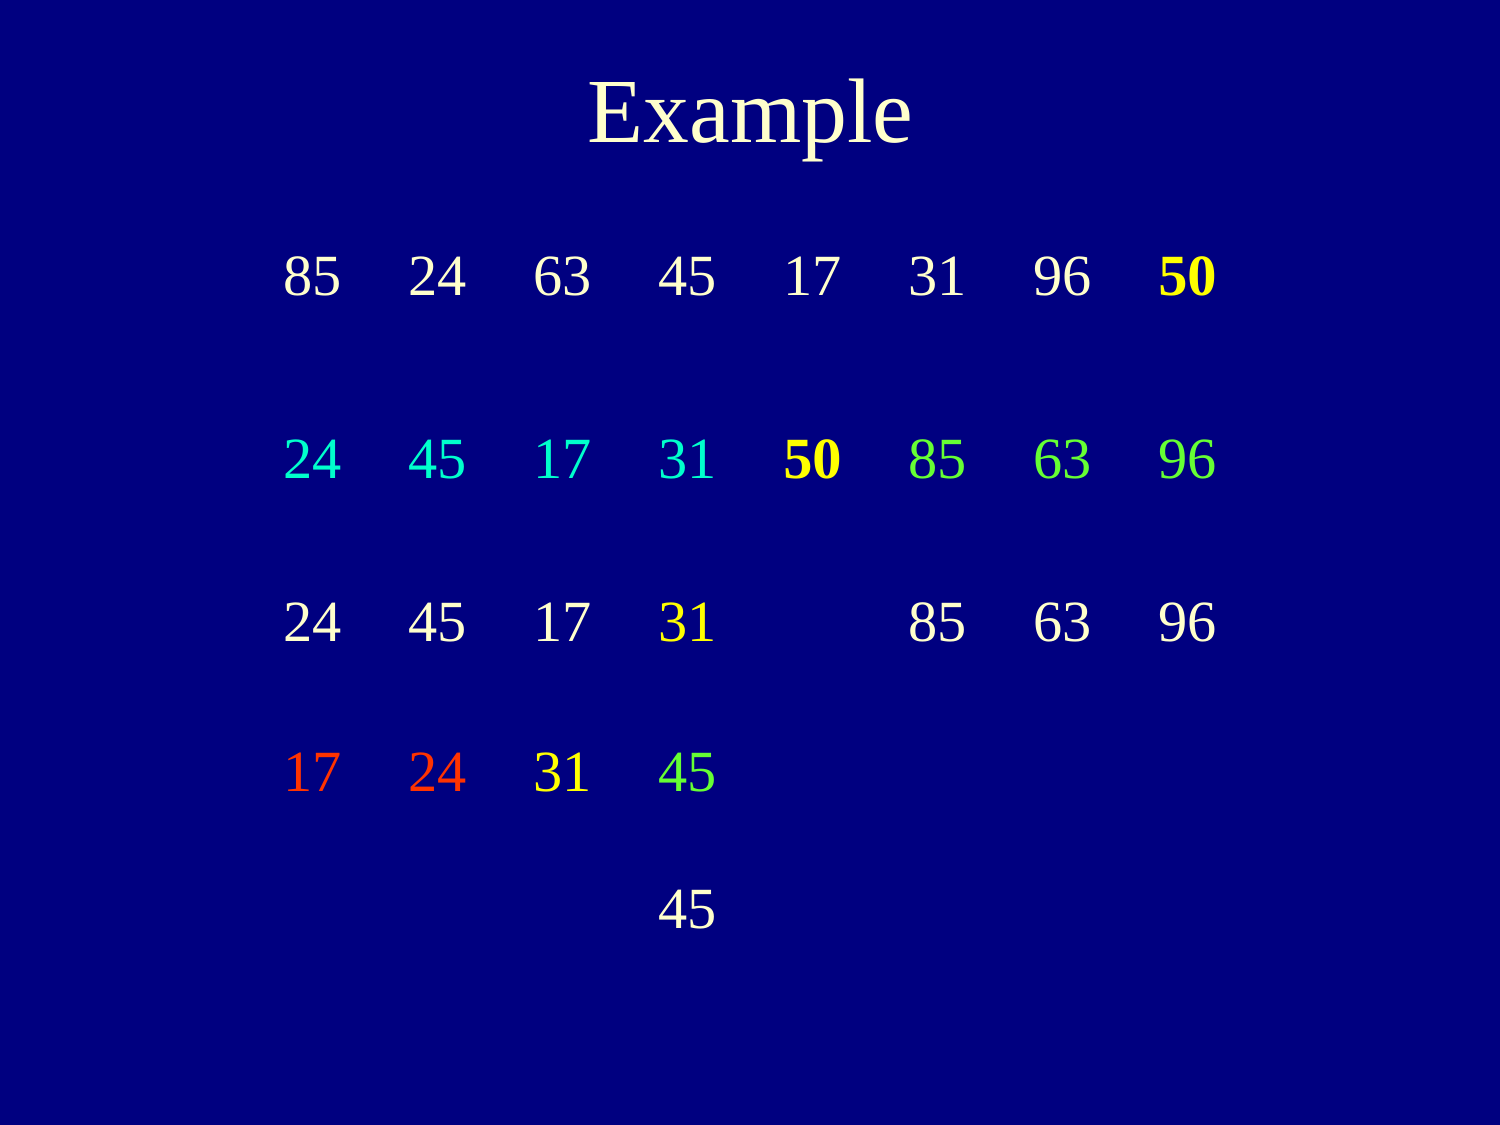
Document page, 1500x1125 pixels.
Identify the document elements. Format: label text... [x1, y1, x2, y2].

table_header 24 [375, 229, 500, 325]
table_header 31 [875, 229, 1000, 325]
table_header 96 [1125, 413, 1250, 512]
title Example [22, 43, 1480, 169]
table_header 17 [500, 575, 625, 675]
table_header 45 [625, 725, 750, 825]
table_header 45 [625, 229, 750, 325]
table_header 17 [250, 725, 375, 825]
table_header 17 [750, 229, 875, 325]
table_header 96 [1125, 575, 1250, 675]
table_header 50 [750, 413, 875, 512]
table_header 31 [625, 413, 750, 512]
table_header 85 [875, 413, 1000, 512]
table_header 63 [1000, 413, 1125, 512]
table_header 24 [250, 575, 375, 675]
table_header 17 [500, 413, 625, 512]
table_header 45 [375, 413, 500, 512]
table_header 45 [375, 575, 500, 675]
table_header 85 [875, 575, 1000, 675]
table_header 50 [1125, 229, 1250, 325]
table_header 24 [375, 725, 500, 825]
table_header 31 [500, 725, 625, 825]
table_header 63 [500, 229, 625, 325]
table_header 96 [1000, 229, 1125, 325]
table_header 45 [625, 863, 750, 962]
table_header 24 [250, 413, 375, 512]
table_header 63 [1000, 575, 1125, 675]
table_header 85 [250, 229, 375, 325]
table_header 31 [625, 575, 750, 675]
